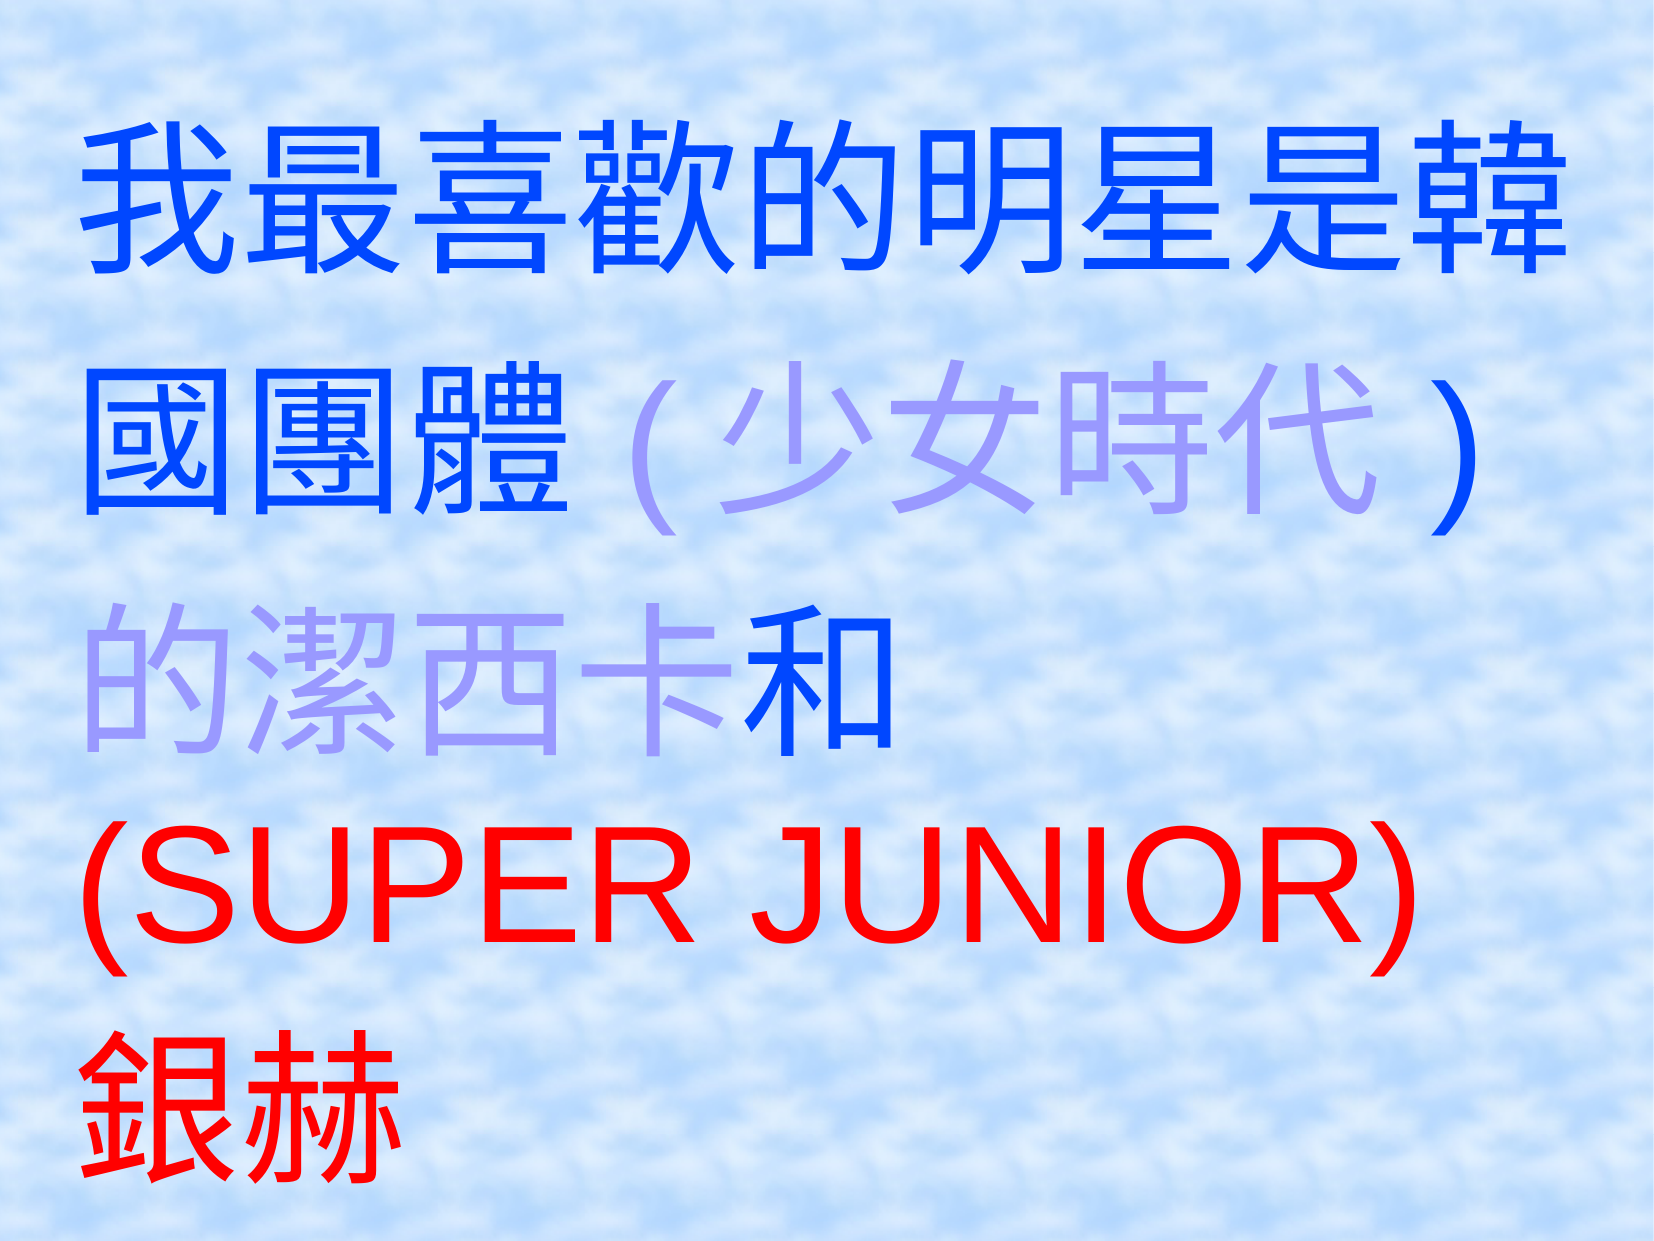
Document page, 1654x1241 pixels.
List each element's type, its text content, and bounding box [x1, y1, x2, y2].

text_box 我最喜歡的明星是韓國團體(少女時代)的潔西卡和(SUPER JUNIOR)銀赫 [59, 59, 1595, 977]
picture [0, 0, 1654, 1241]
